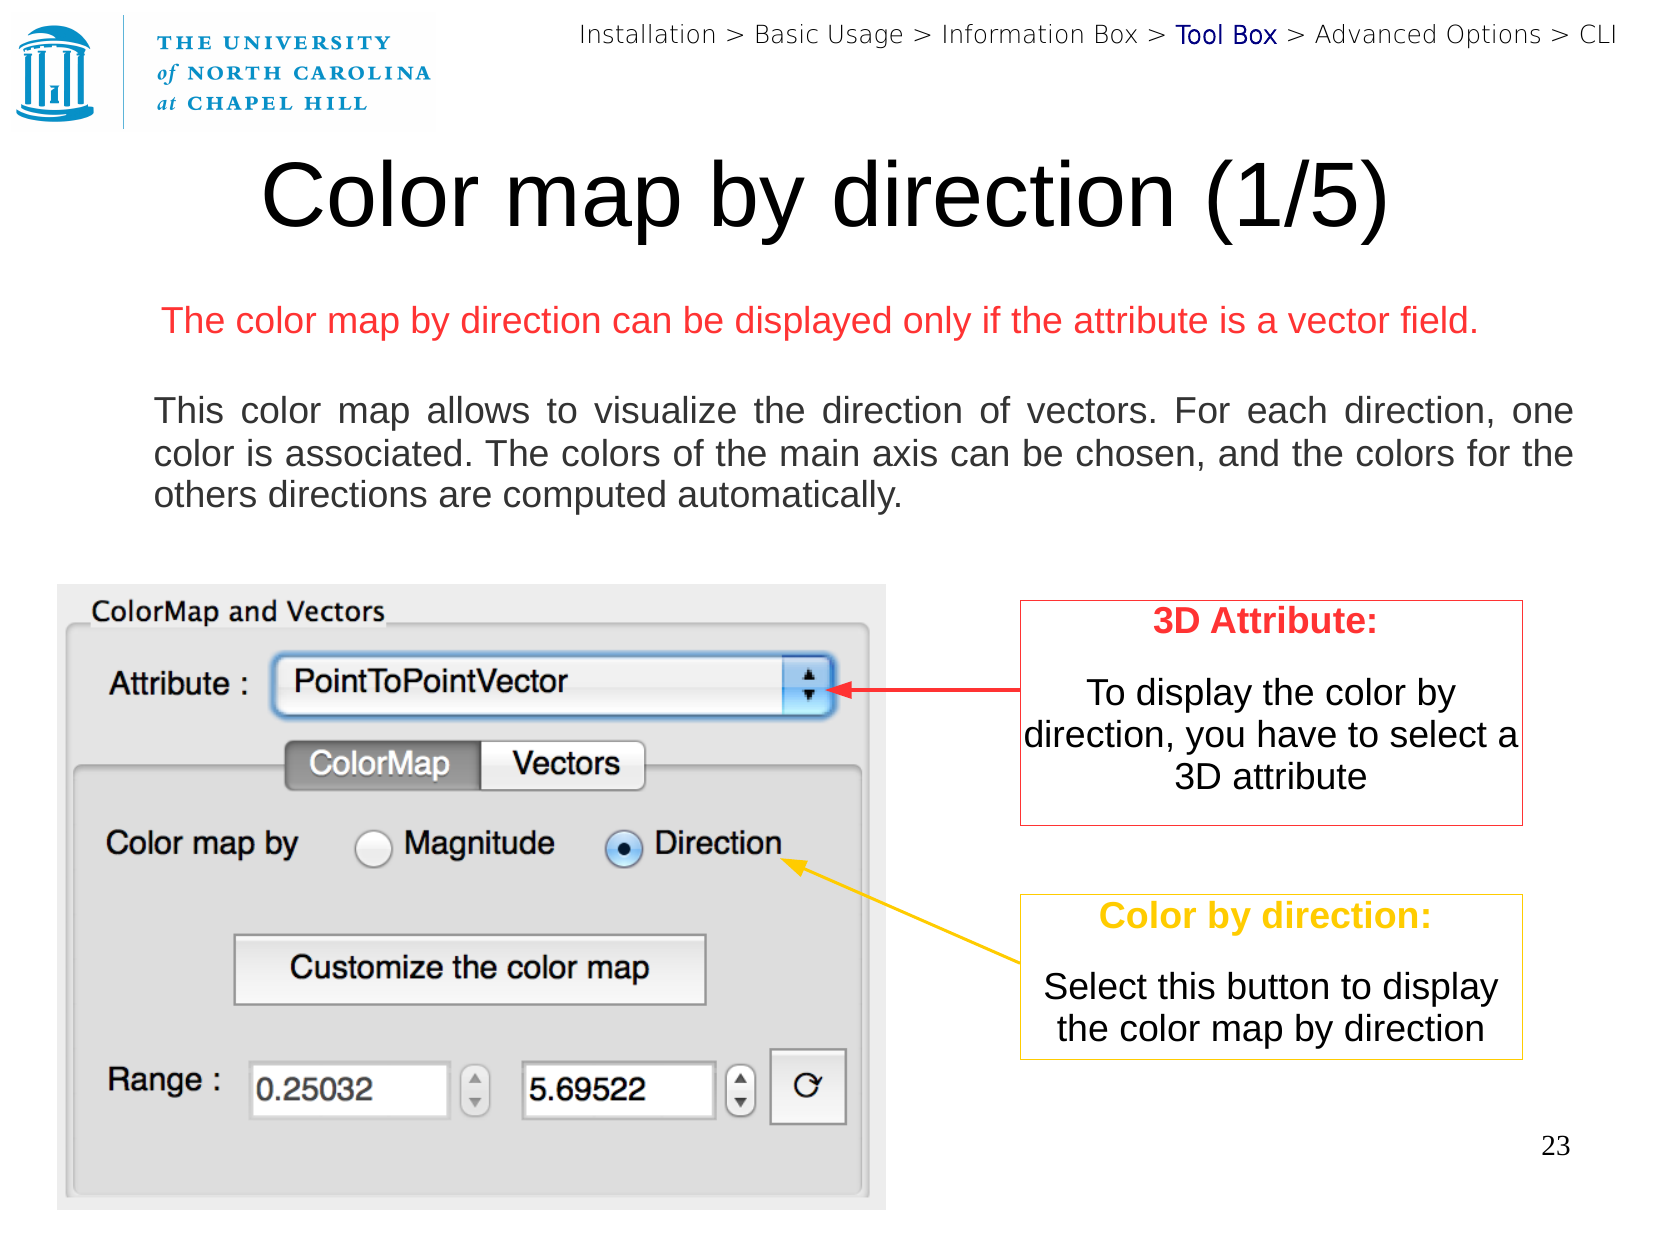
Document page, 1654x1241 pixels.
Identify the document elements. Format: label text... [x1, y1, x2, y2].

picture [57, 584, 886, 1210]
list The color map by direction can be displayed only if the attribute is a vector field. [90, 300, 1583, 361]
text_box Installation > Basic Usage > Information Box > Tool Box > Advanced Options > CLI [564, 12, 1654, 58]
picture [11, 12, 436, 132]
list Color by direction: Select this button to display the color map by direction [1020, 894, 1523, 1060]
list This color map allows to visualize the direction of vectors. For each direction, one color is associated. The colors of the main axis can be chosen, and the colors for the others directions are computed automatically. [82, 390, 1576, 526]
title Color map by direction (1/5) [82, 90, 1571, 298]
list 3D Attribute: To display the color by direction, you have to select a 3D attribute [1020, 600, 1523, 826]
